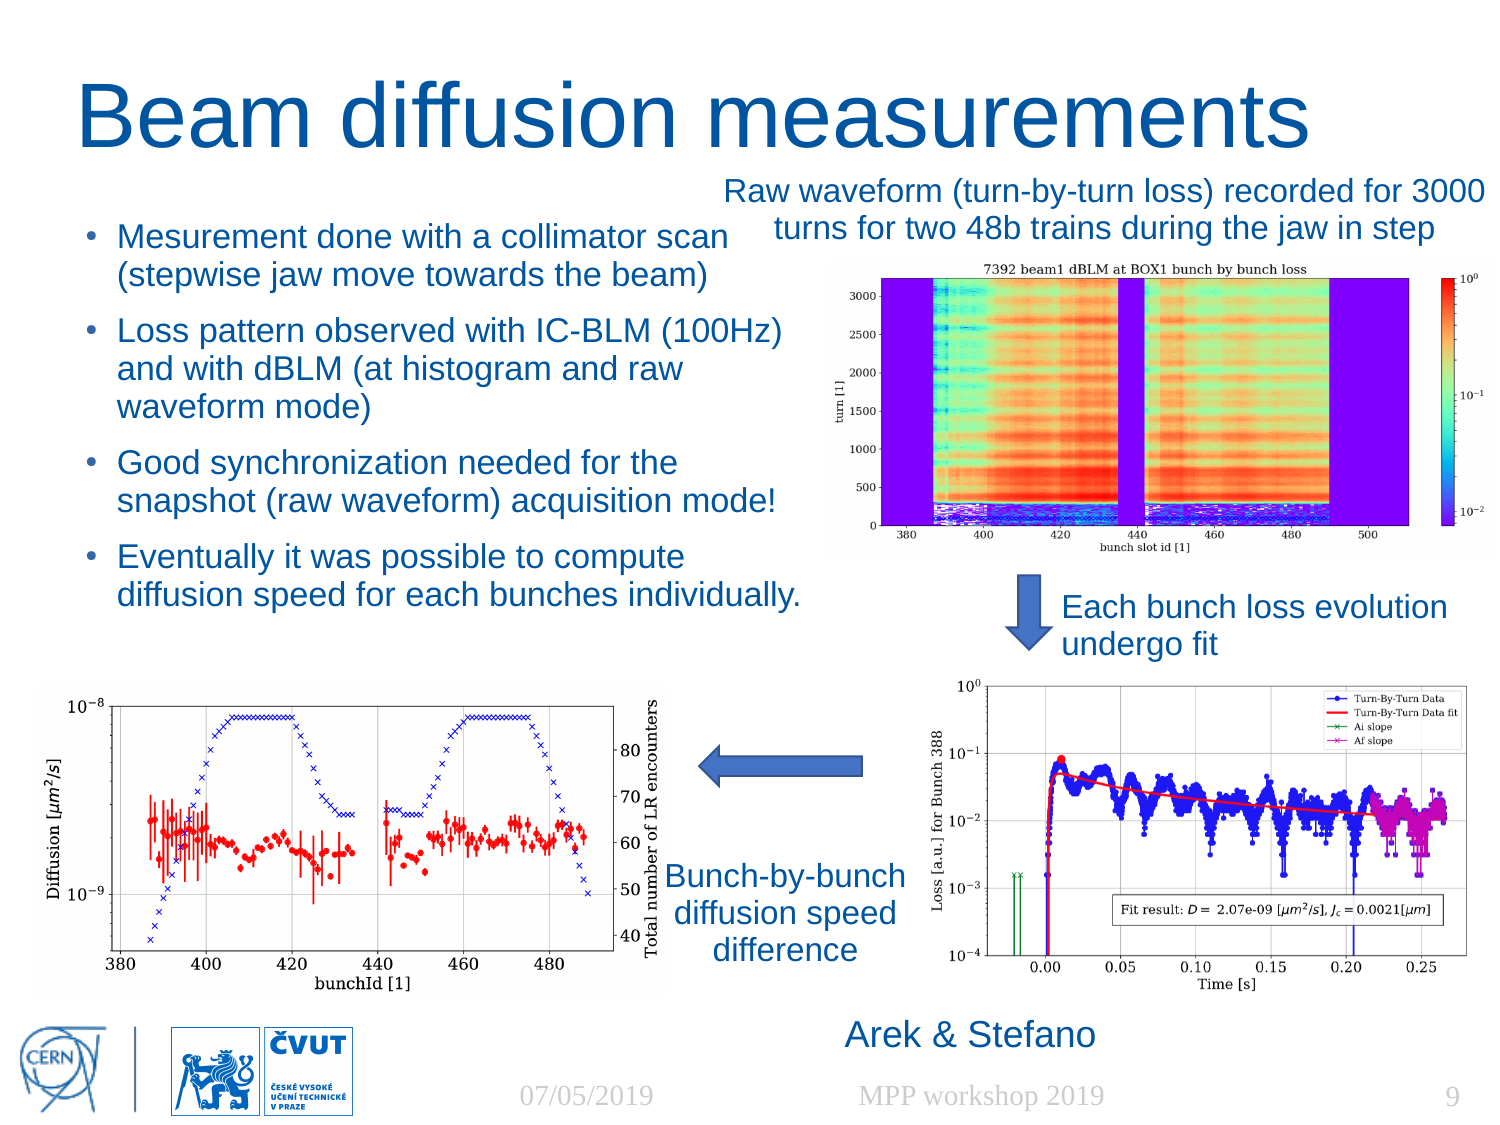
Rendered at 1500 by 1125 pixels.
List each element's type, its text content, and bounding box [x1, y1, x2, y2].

picture [35, 685, 667, 998]
text_box Bunch-by-bunch diffusion speed difference [649, 850, 934, 977]
text_box Arek & Stefano [829, 1006, 1252, 1087]
list Mesurement done with a collimator scan (stepwise jaw move towards the beam) Loss pattern observed with IC-BLM (100Hz) and with dBLM (at histogram and raw waveform mode) Good synchronization needed for the snapshot (raw waveform) acquisition mode! Eventually it was possible to compute diffusion speed for each bunches individually. [75, 217, 804, 638]
picture [171, 1027, 353, 1116]
text_box Raw waveform (turn-by-turn loss) recorded for 3000 turns for two 48b trains during the jaw in step [708, 165, 1500, 255]
picture [919, 666, 1477, 993]
title Beam diffusion measurements [75, 38, 1425, 193]
text_box Each bunch loss evolution undergo fit [1046, 580, 1469, 670]
text_box [1007, 575, 1046, 650]
text_box [699, 746, 862, 786]
picture [826, 259, 1498, 561]
